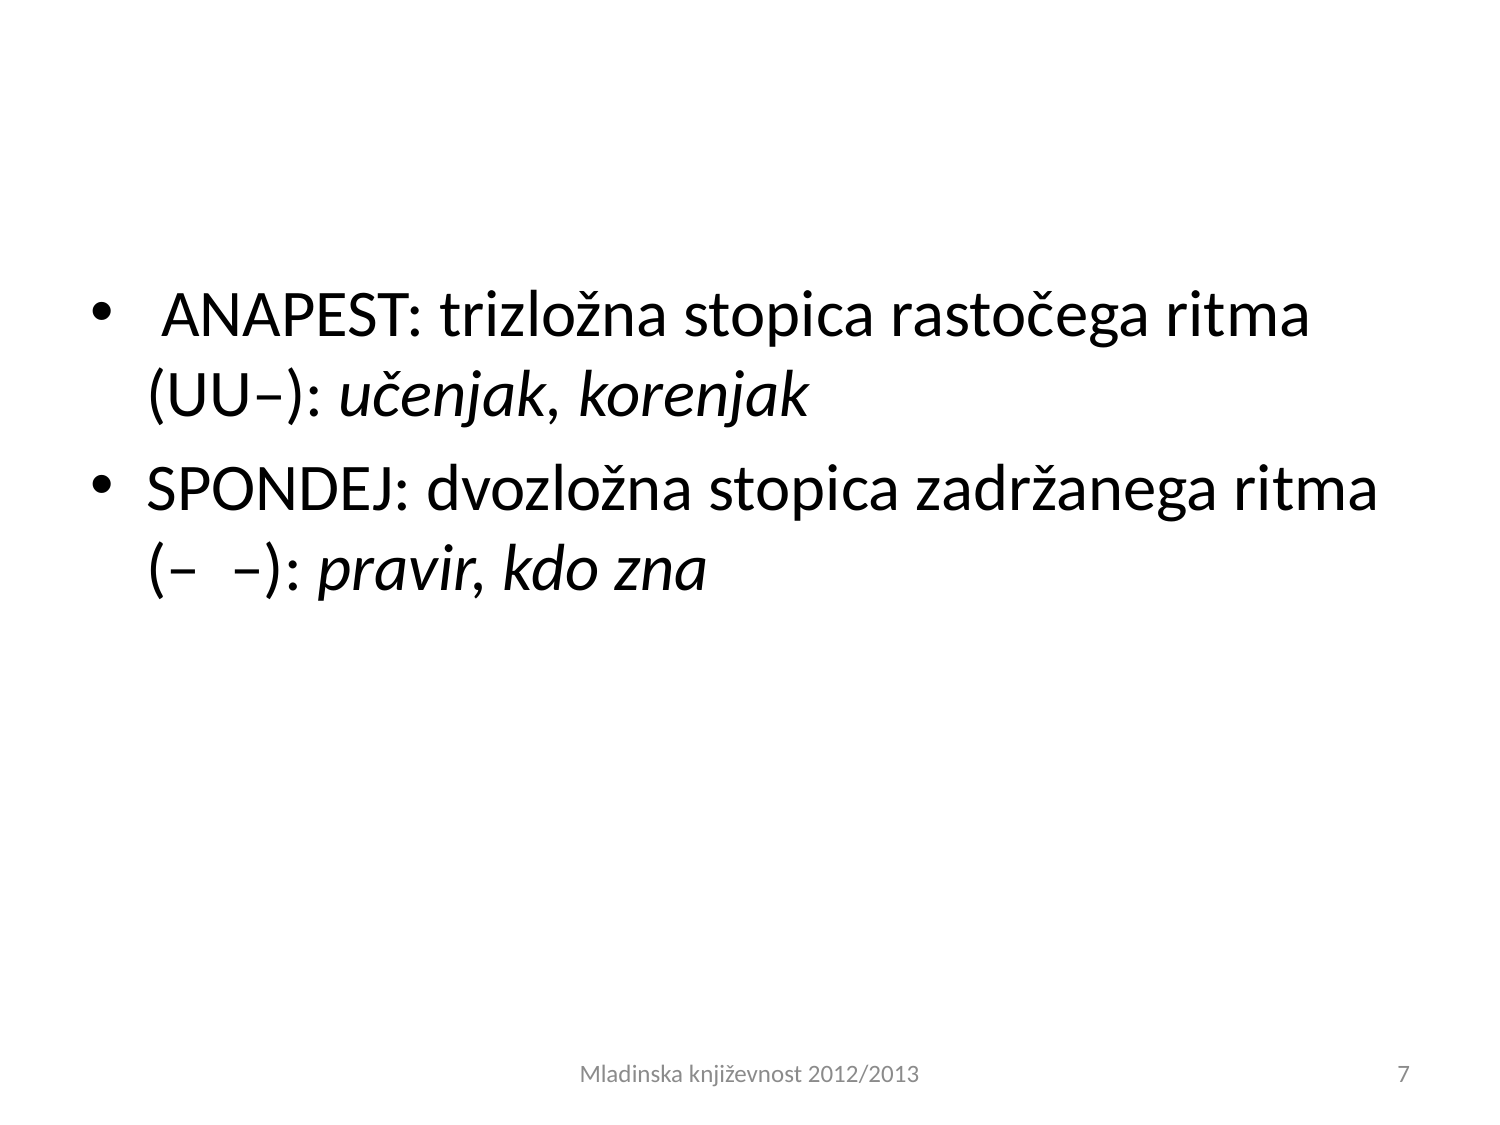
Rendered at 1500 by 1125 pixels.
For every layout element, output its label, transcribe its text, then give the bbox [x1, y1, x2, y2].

footer Mladinska književnost 2012/2013 [512, 1042, 988, 1103]
list ANAPEST: trizložna stopica rastočega ritma (UU‒): učenjak, korenjak SPONDEJ: dvozložna stopica zadržanega ritma (‒ ‒): pravir, kdo zna [75, 262, 1425, 1005]
slide_number <number> [1074, 1042, 1425, 1103]
